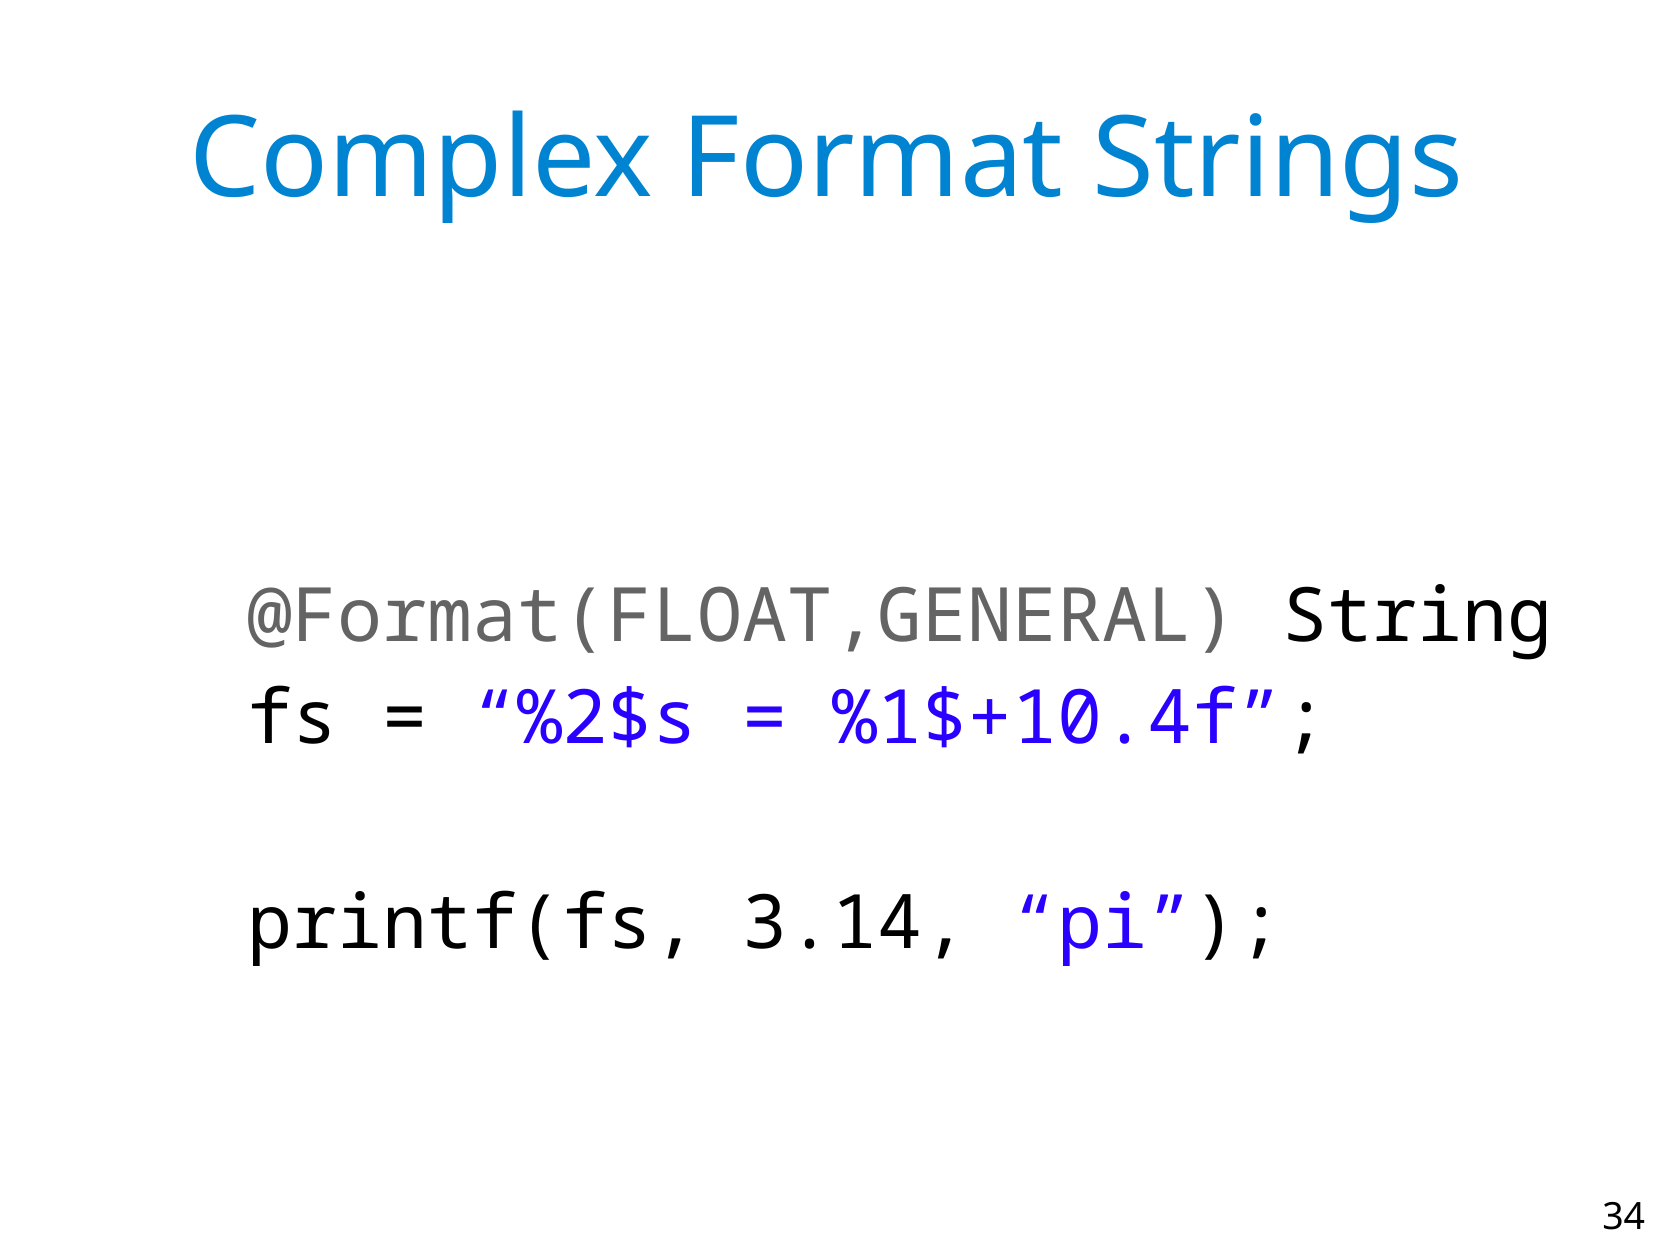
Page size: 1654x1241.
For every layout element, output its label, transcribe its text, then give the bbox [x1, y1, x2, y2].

text_box @Format(FLOAT,GENERAL) String fs = “%2$s = %1$+10.4f”; printf(fs, 3.14, “pi”); [204, 349, 1654, 890]
title Complex Format Strings [82, 49, 1571, 257]
